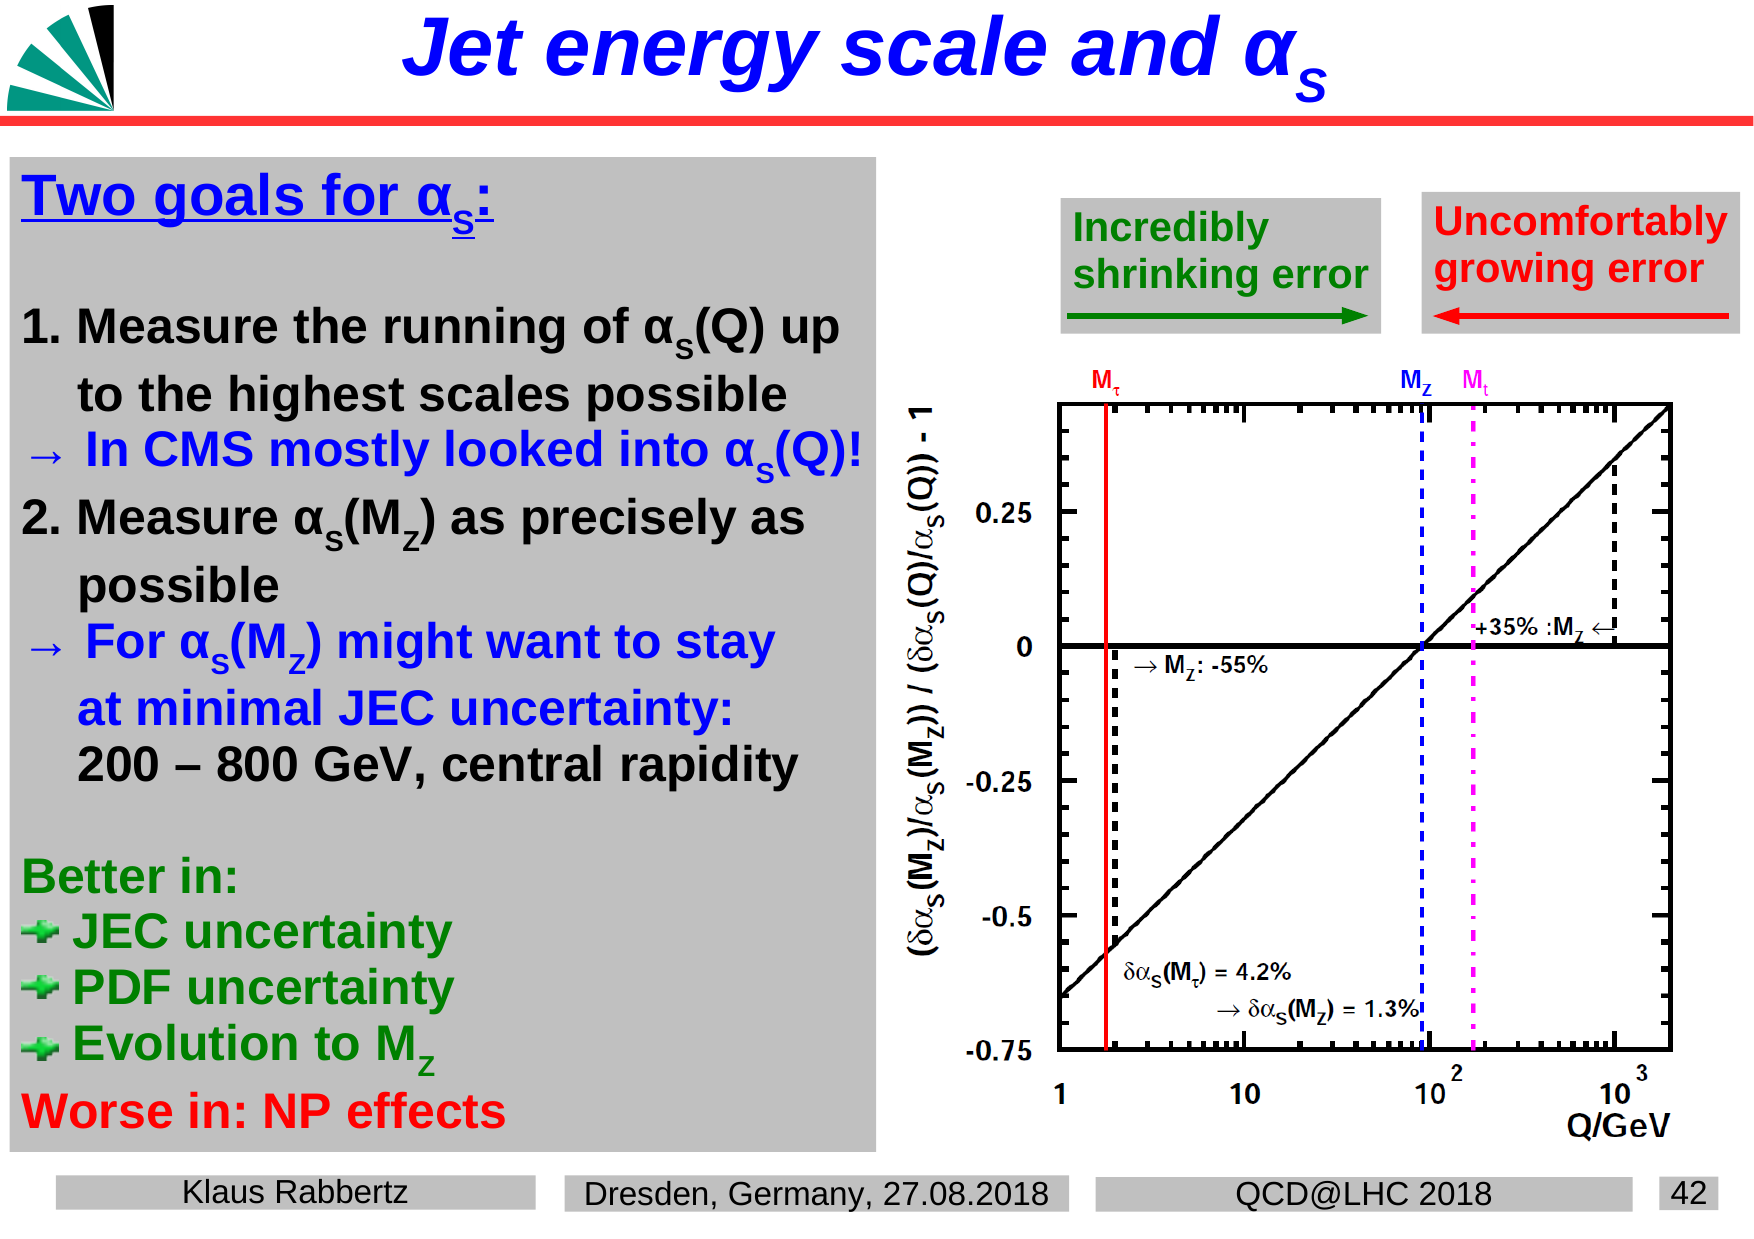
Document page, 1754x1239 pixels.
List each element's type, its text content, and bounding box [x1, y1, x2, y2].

text_box Incredibly shrinking error [1060, 198, 1382, 334]
picture [898, 365, 1685, 1146]
text_box Uncomfortably growing error [1421, 191, 1741, 334]
picture [7, 5, 114, 112]
title Jet energy scale and αS [123, 0, 1606, 114]
text_box Two goals for αS: 1. Measure the running of αS(Q) up to the highest scales possible → In CMS mostly looked into αS(Q)! 2. Measure αS(MZ) as precisely as possible → For αS(MZ) might want to stay at minimal JEC uncertainty: 200 – 800 GeV, central rapidity Better in: JEC uncertainty PDF uncertainty Evolution to MZ Worse in: NP effects [9, 157, 877, 1152]
